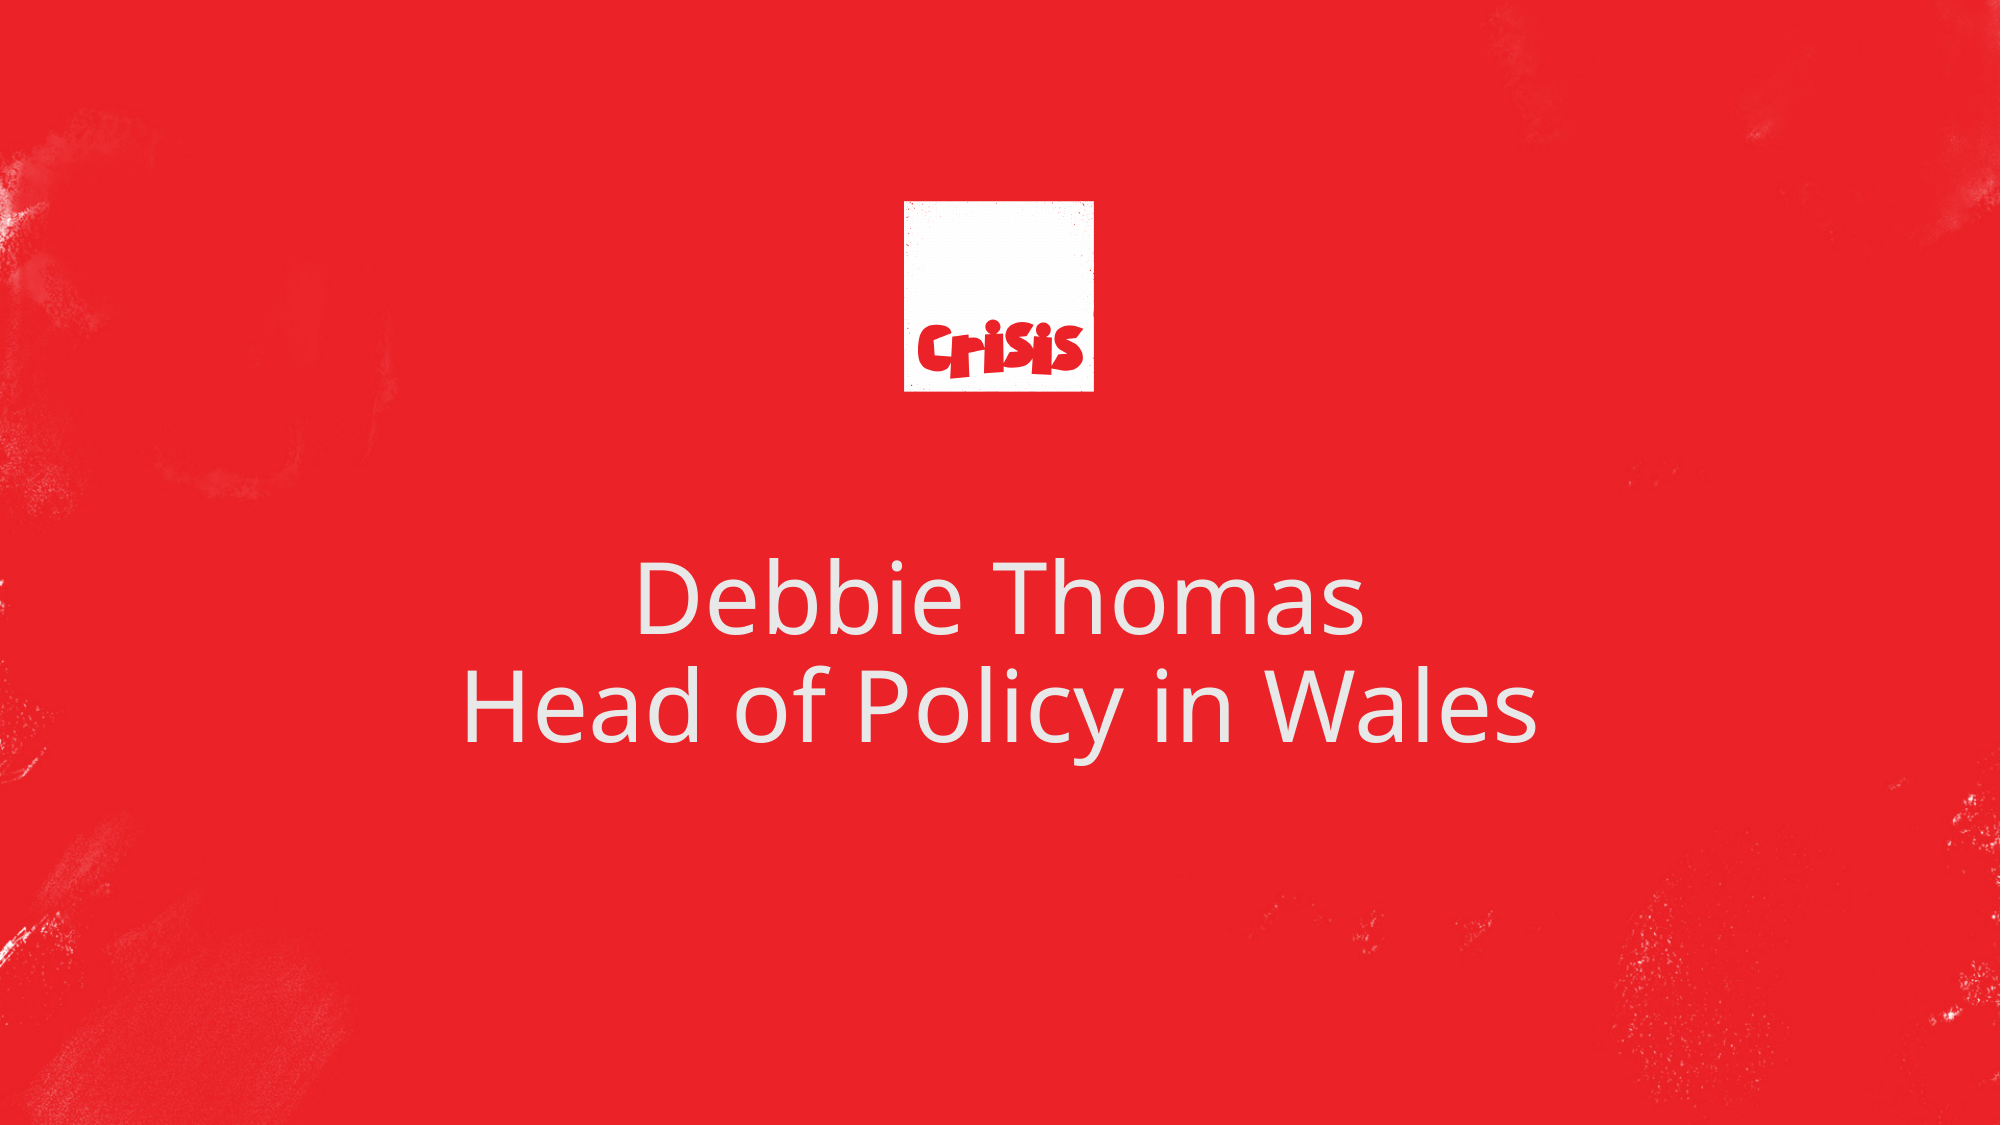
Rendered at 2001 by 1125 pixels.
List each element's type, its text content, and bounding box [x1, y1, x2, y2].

title Debbie Thomas Head of Policy in Wales [292, 506, 1707, 807]
